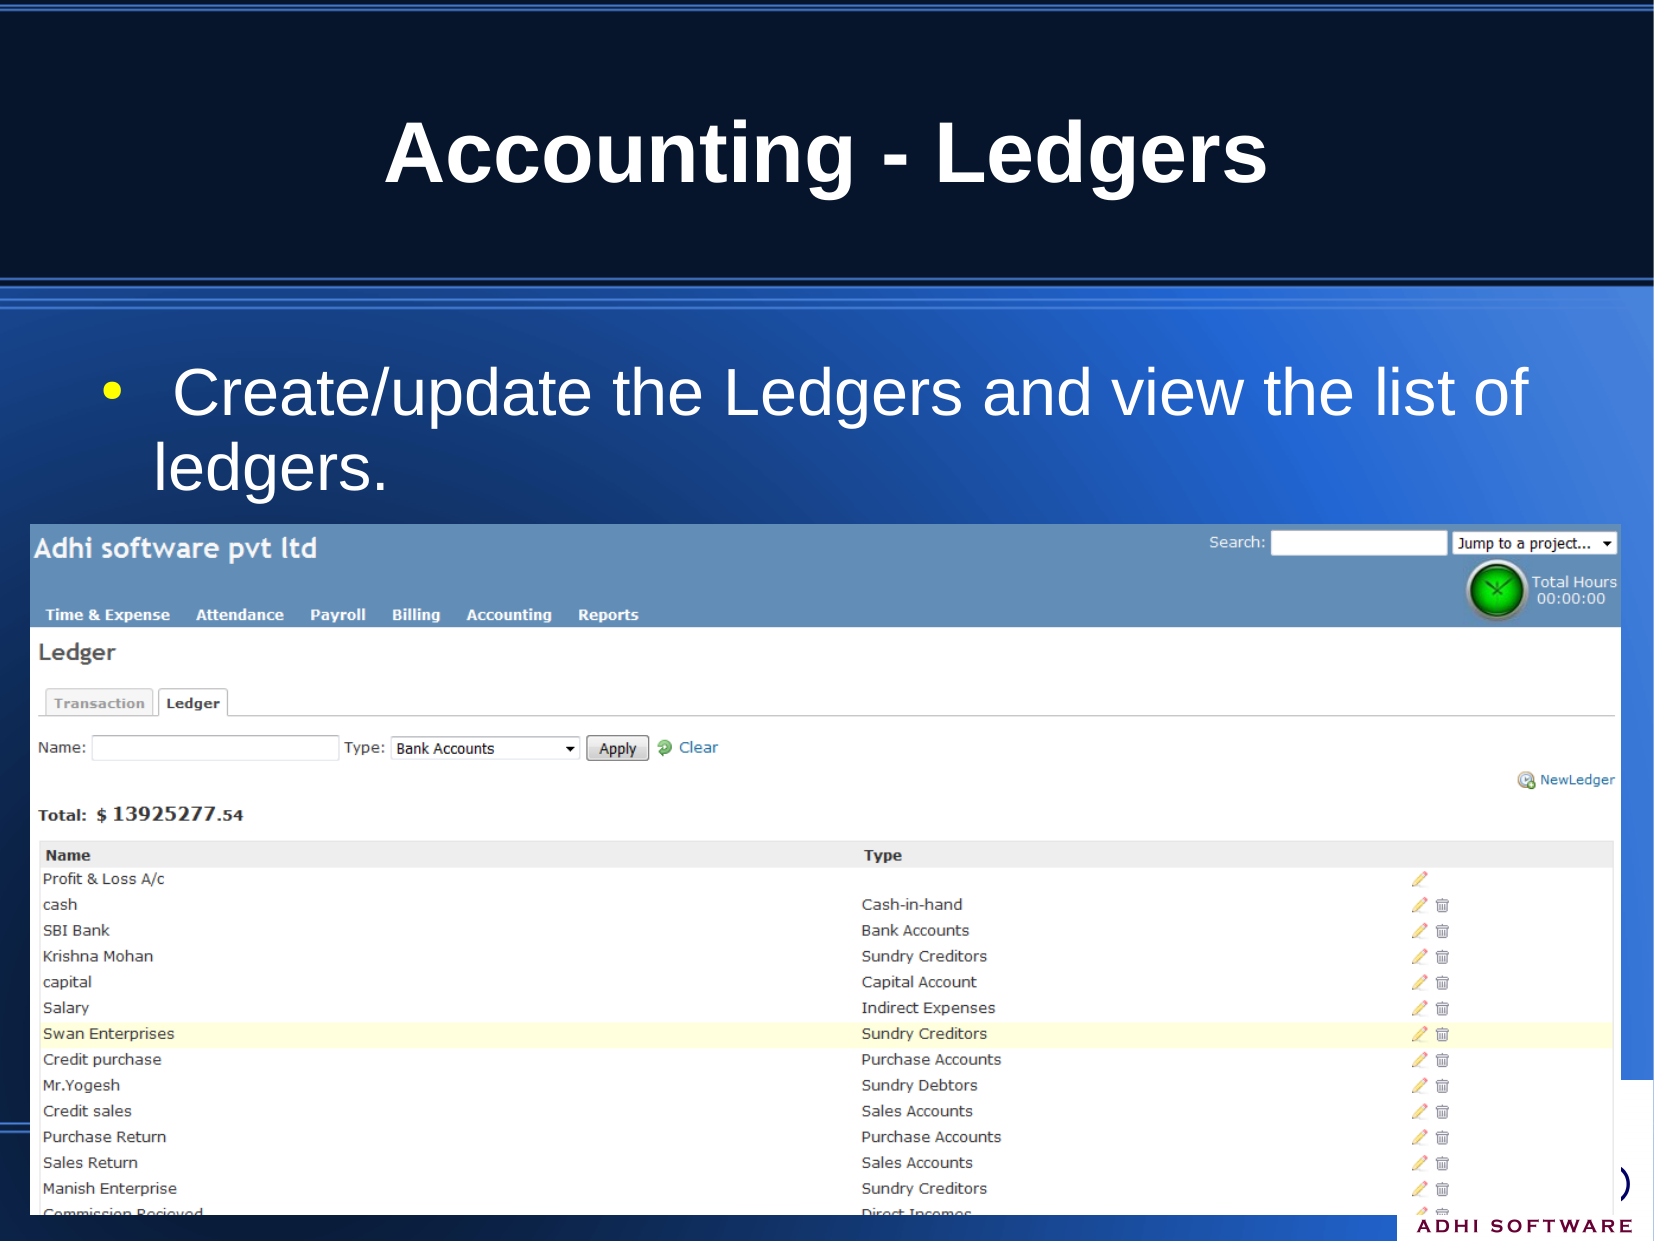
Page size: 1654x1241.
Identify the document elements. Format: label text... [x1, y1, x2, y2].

picture [0, 0, 1654, 1241]
title Accounting - Ledgers [82, 56, 1571, 250]
list Create/update the Ledgers and view the list of ledgers. [82, 355, 1571, 524]
